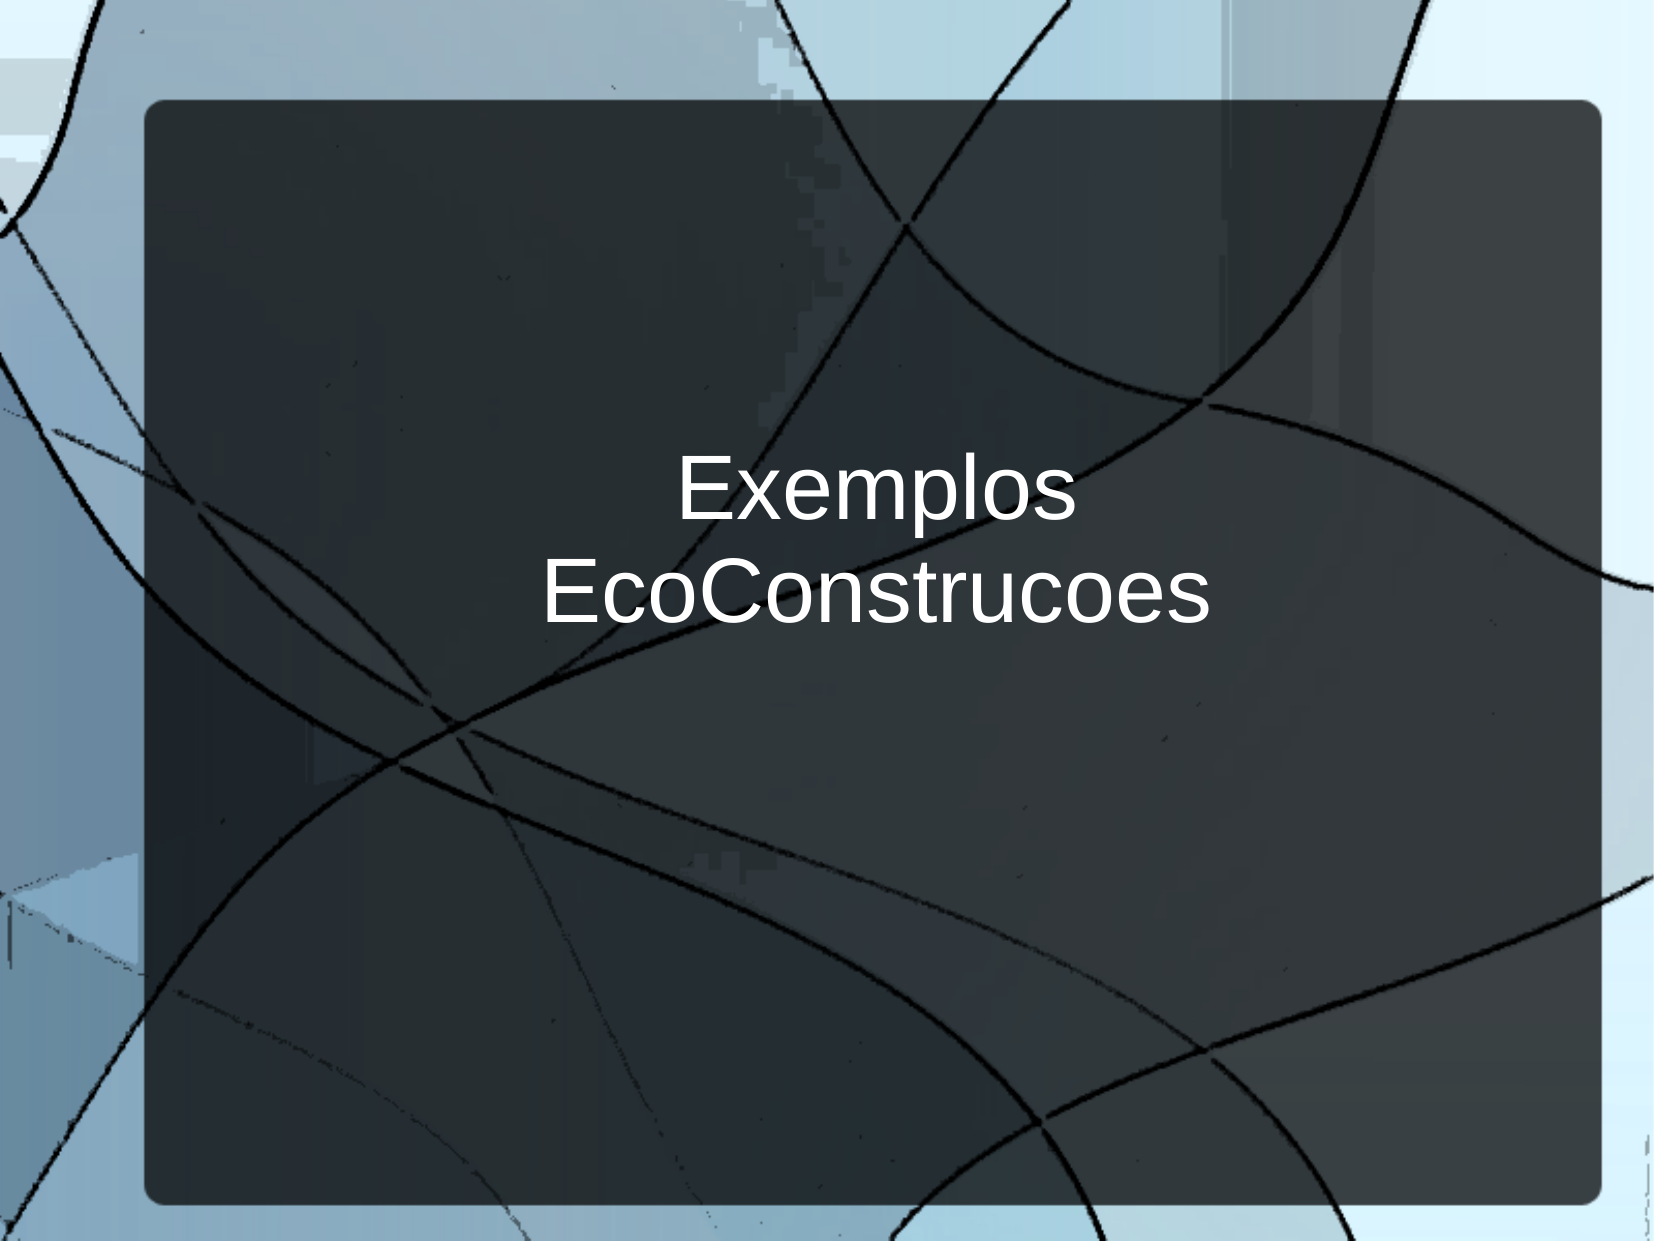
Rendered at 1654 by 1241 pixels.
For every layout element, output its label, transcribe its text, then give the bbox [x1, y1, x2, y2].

title Exemplos EcoConstrucoes [165, 436, 1589, 745]
picture [0, 0, 1654, 1241]
